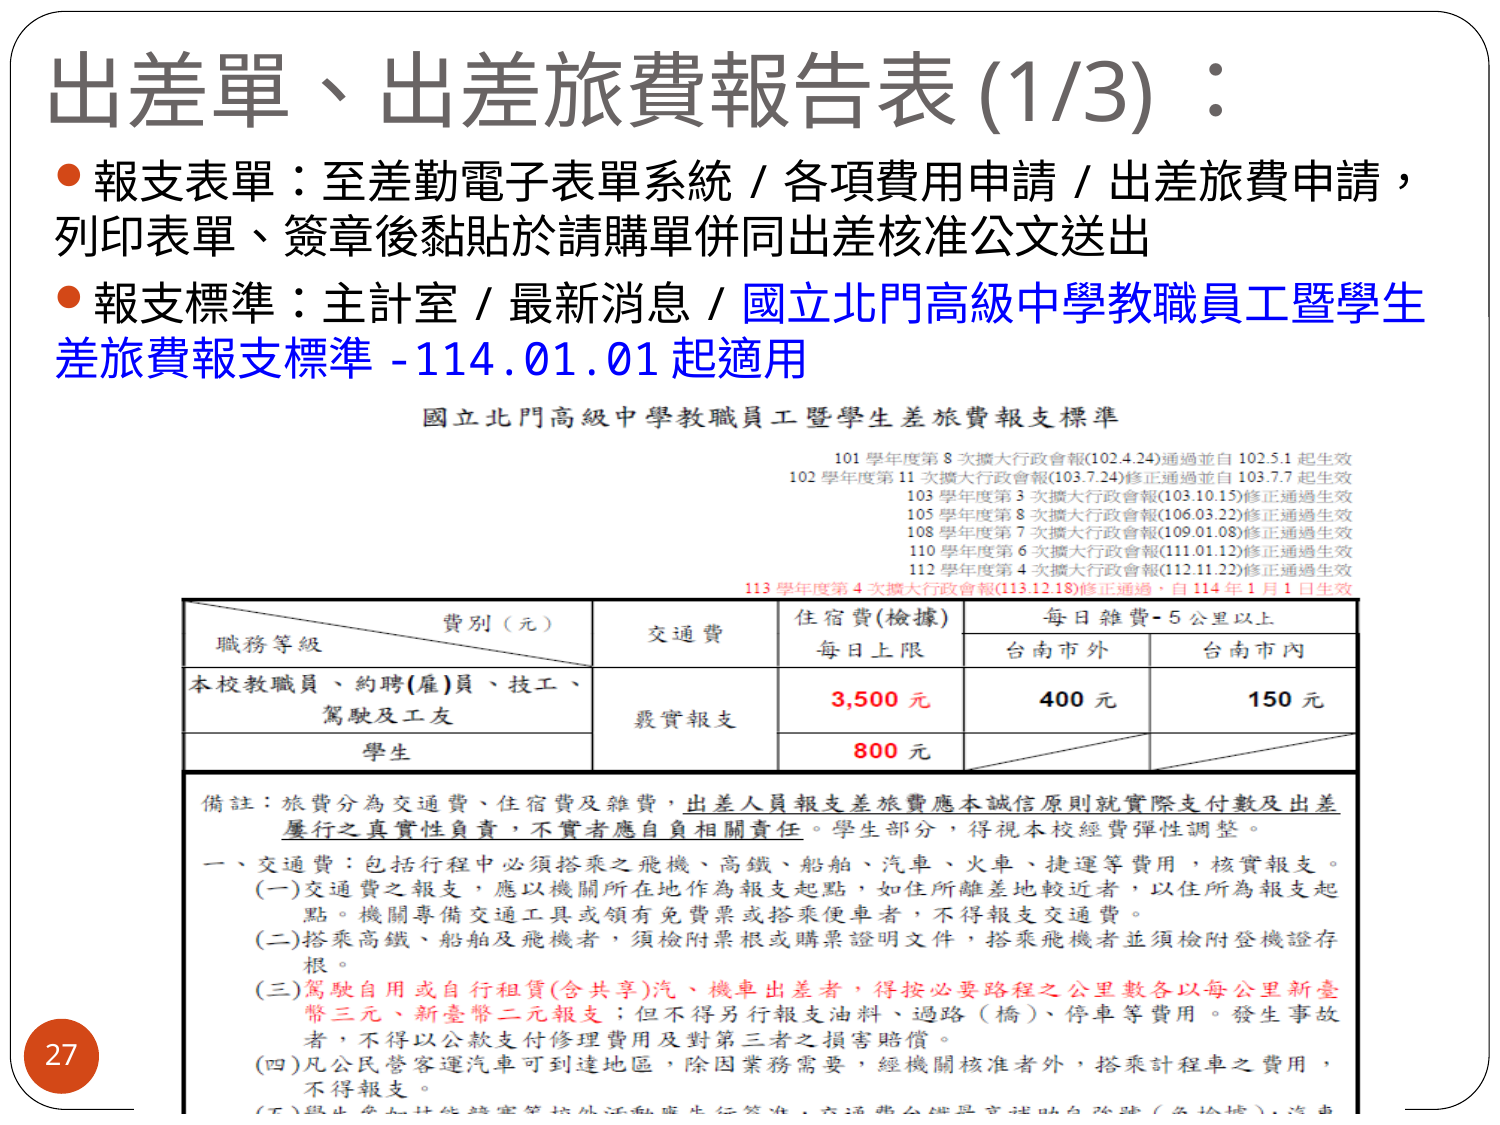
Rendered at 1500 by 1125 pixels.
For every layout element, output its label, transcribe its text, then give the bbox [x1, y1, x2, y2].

text_box 出差單、出差旅費報告表(1/3)： [35, 11, 1477, 153]
picture [134, 392, 1405, 1114]
text_box 報支表單：至差勤電子表單系統/各項費用申請/出差旅費申請，列印表單、簽章後黏貼於請購單併同出差核准公文送出 報支標準：主計室/最新消息/國立北門高級中學教職員工暨學生差旅費報支標準-114.01.01起適用 [46, 153, 1477, 1125]
text_box [23, 1018, 99, 1094]
